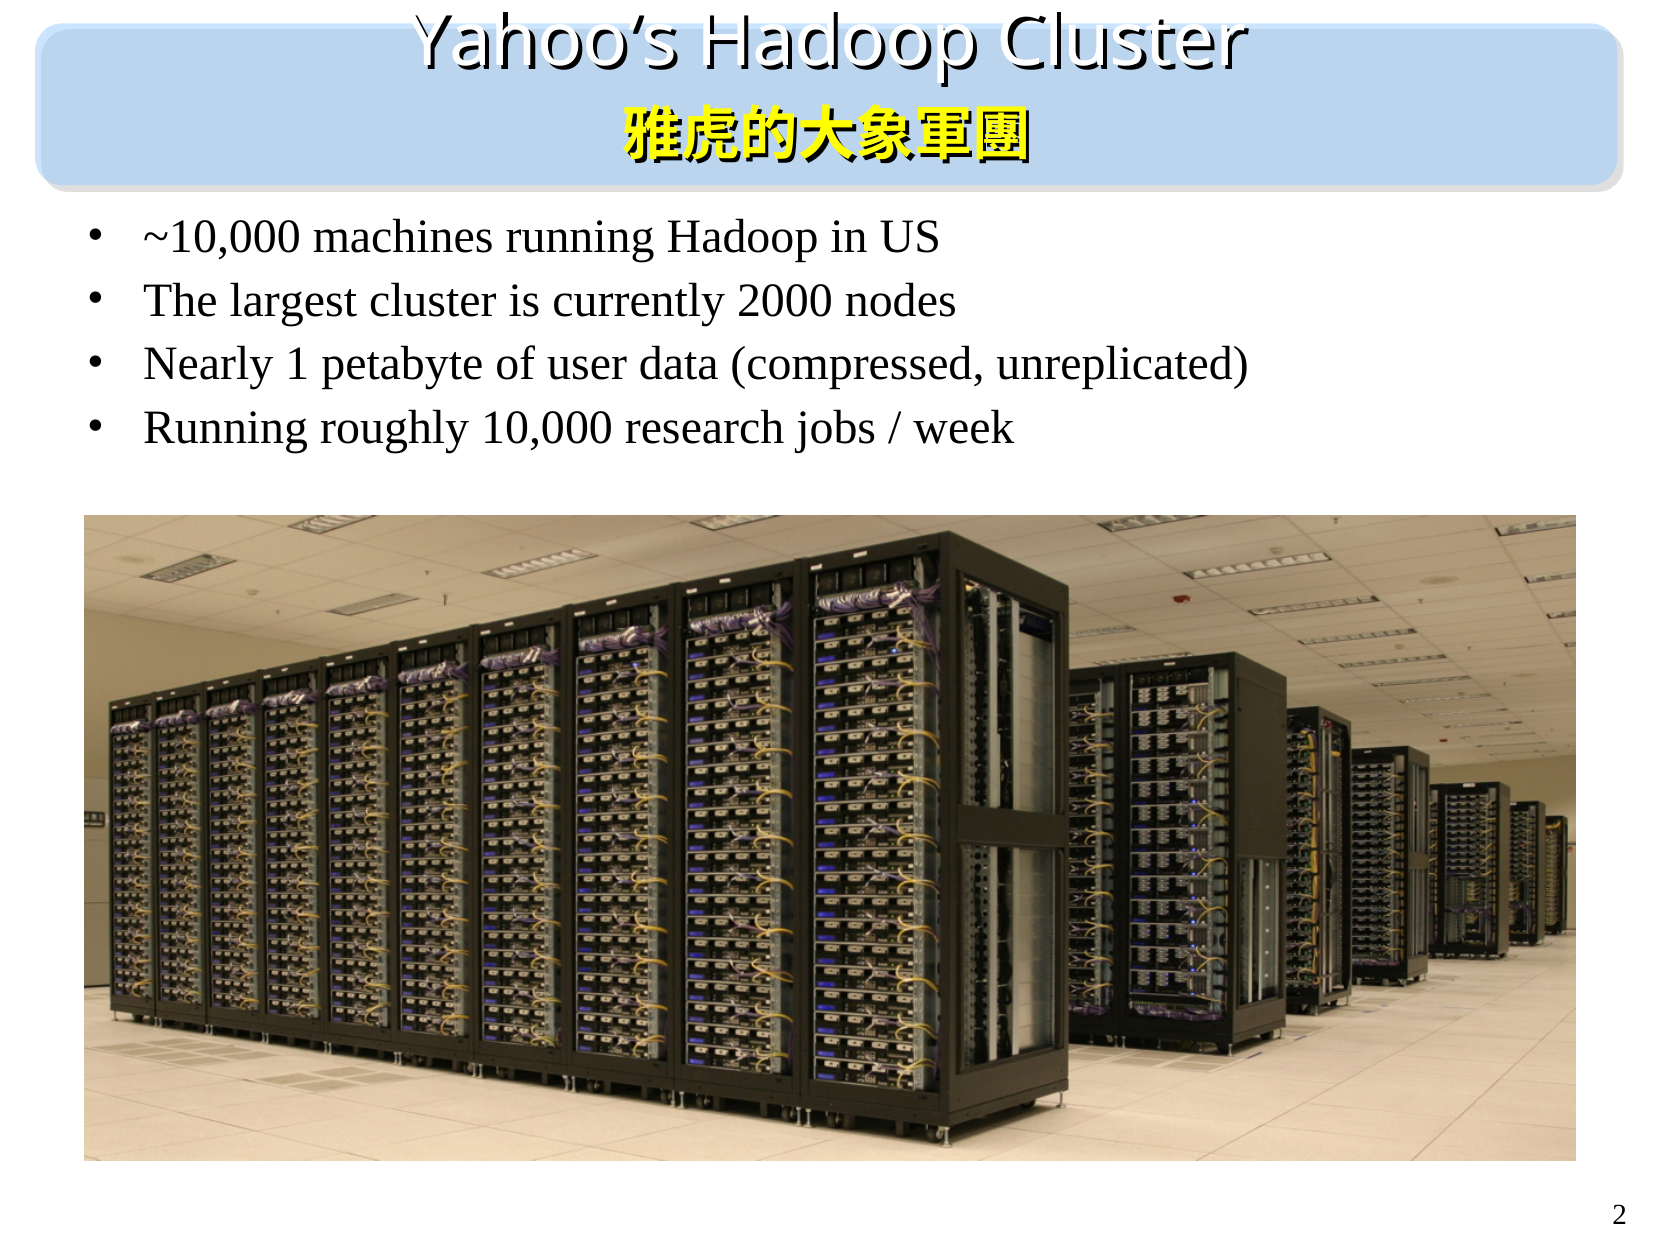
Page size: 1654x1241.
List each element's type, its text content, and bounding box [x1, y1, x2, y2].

text_box [35, 29, 45, 179]
title Yahoo’s Hadoop Cluster 雅虎的大象軍團 [45, 4, 1609, 180]
text_box [1609, 30, 1618, 178]
text_box [46, 180, 1607, 186]
picture [84, 515, 1576, 1161]
text_box ~10,000 machines running Hadoop in US The largest cluster is currently 2000 nodes Nearly 1 petabyte of user data (compressed, unreplicated) Running roughly 10,000 research jobs / week [72, 203, 1569, 503]
